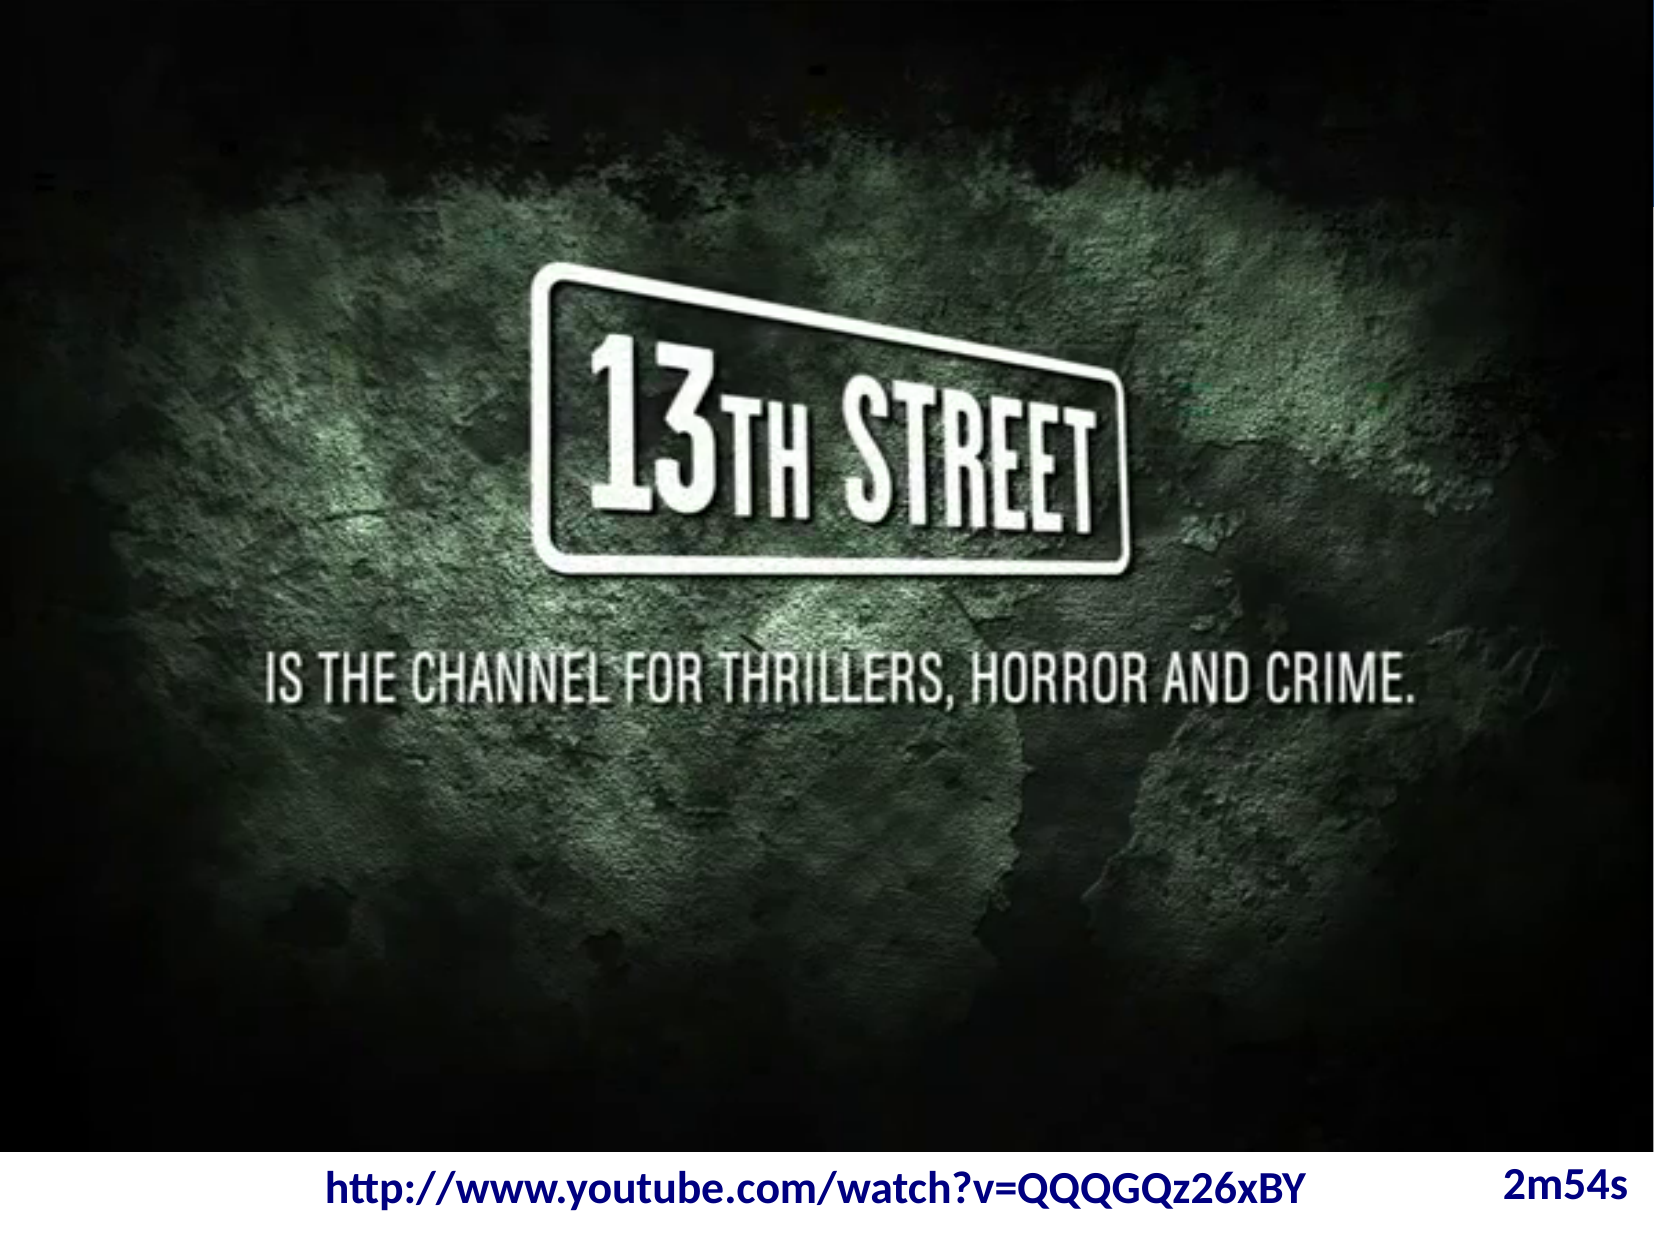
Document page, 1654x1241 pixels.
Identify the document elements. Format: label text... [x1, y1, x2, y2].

picture [0, 0, 1654, 1152]
text_box 2m54s [1488, 1157, 1644, 1229]
text_box http://www.youtube.com/watch?v=QQQGQz26xBY [310, 1161, 1344, 1233]
